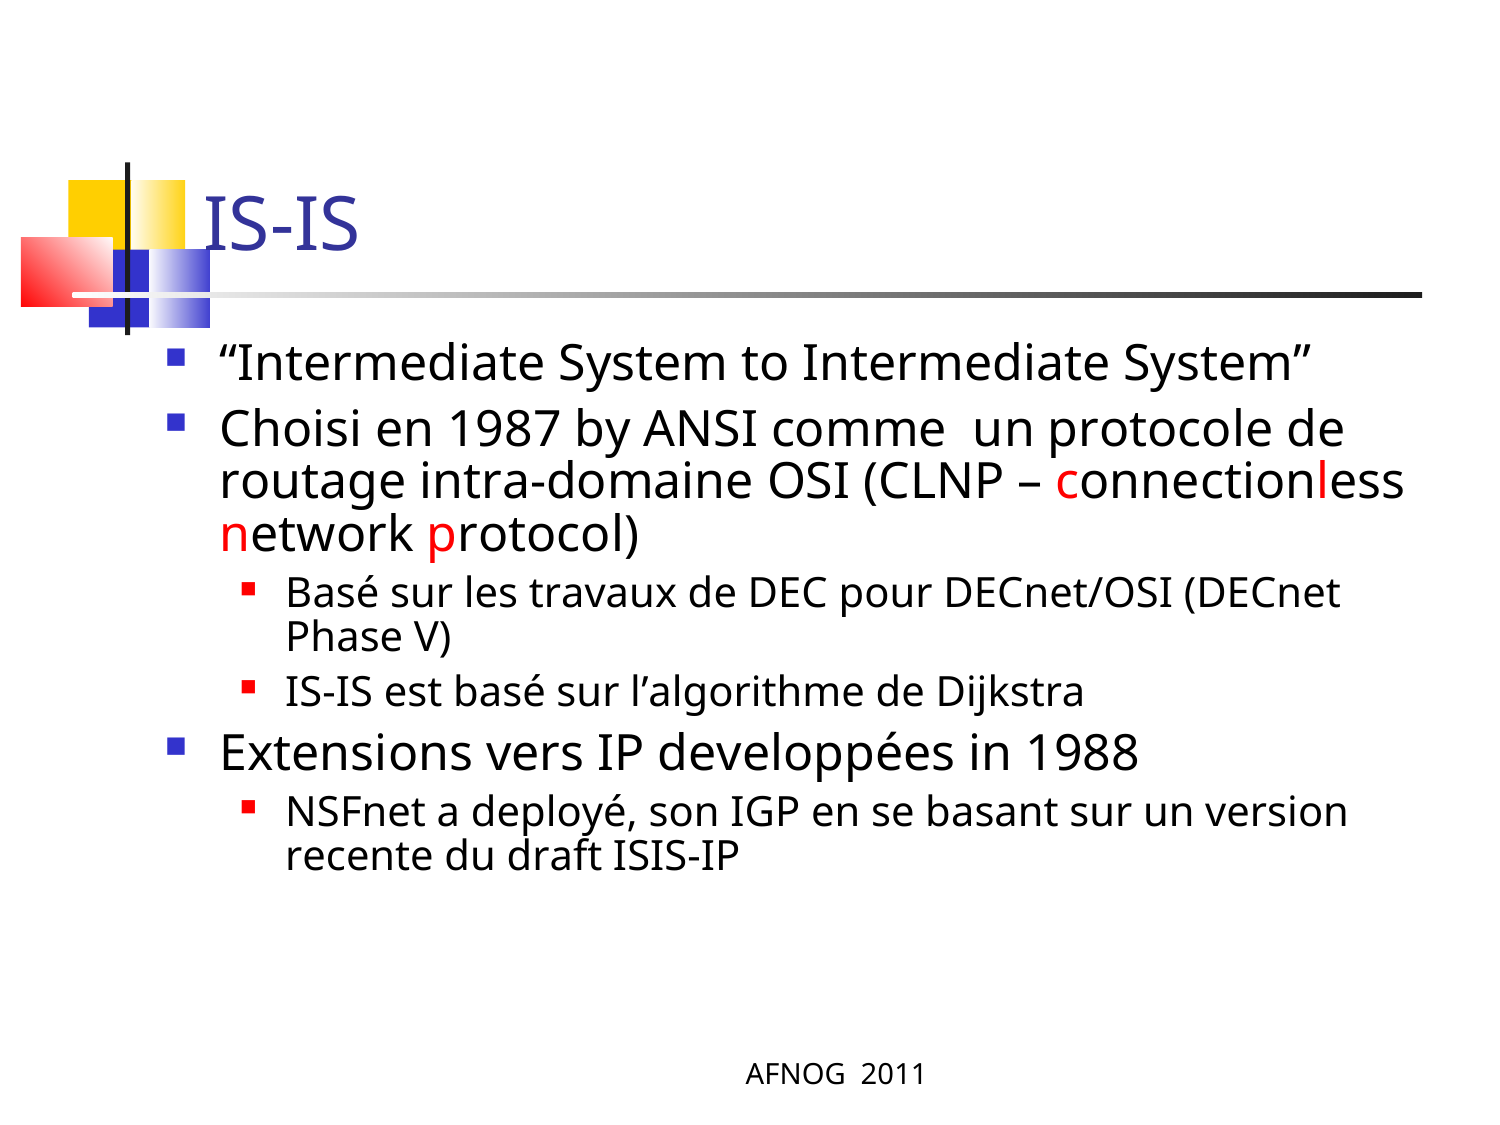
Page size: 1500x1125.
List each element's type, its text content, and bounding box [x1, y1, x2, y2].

list “Intermediate System to Intermediate System” Choisi en 1987 by ANSI comme un protocole de routage intra-domaine OSI (CLNP – connectionless network protocol)‏ Basé sur les travaux de DEC pour DECnet/OSI (DECnet Phase V)‏ IS-IS est basé sur l’algorithme de Dijkstra Extensions vers IP developpées in 1988 NSFnet a deployé, son IGP en se basant sur un version recente du draft ISIS-IP [149, 331, 1469, 1000]
title IS-IS [188, 35, 1468, 276]
text_box AFNOG 2011 [599, 1024, 1074, 1099]
